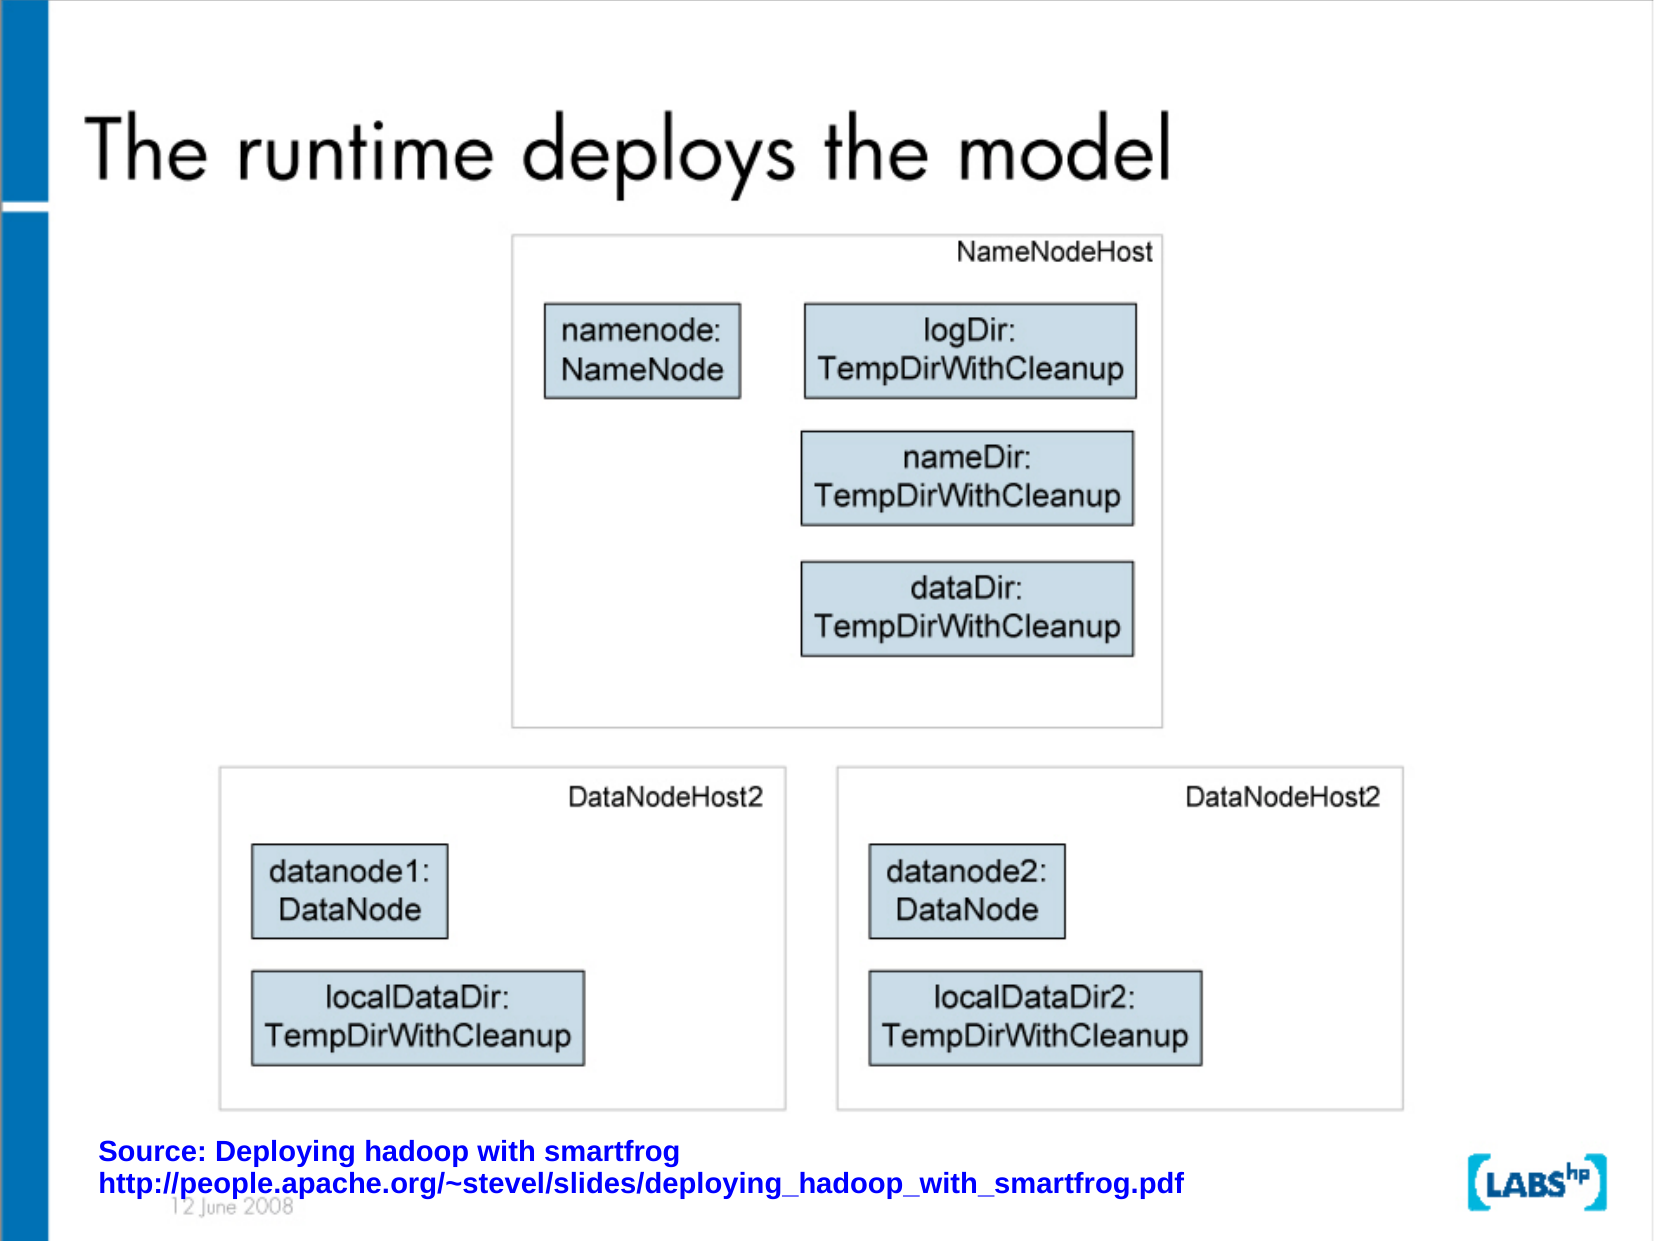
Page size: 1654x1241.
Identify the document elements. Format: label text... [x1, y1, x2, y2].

text_box Source: Deploying hadoop with smartfrog http://people.apache.org/~stevel/slides/deploying_hadoop_with_smartfrog.pdf [83, 1127, 1408, 1211]
picture [0, 0, 1654, 1241]
